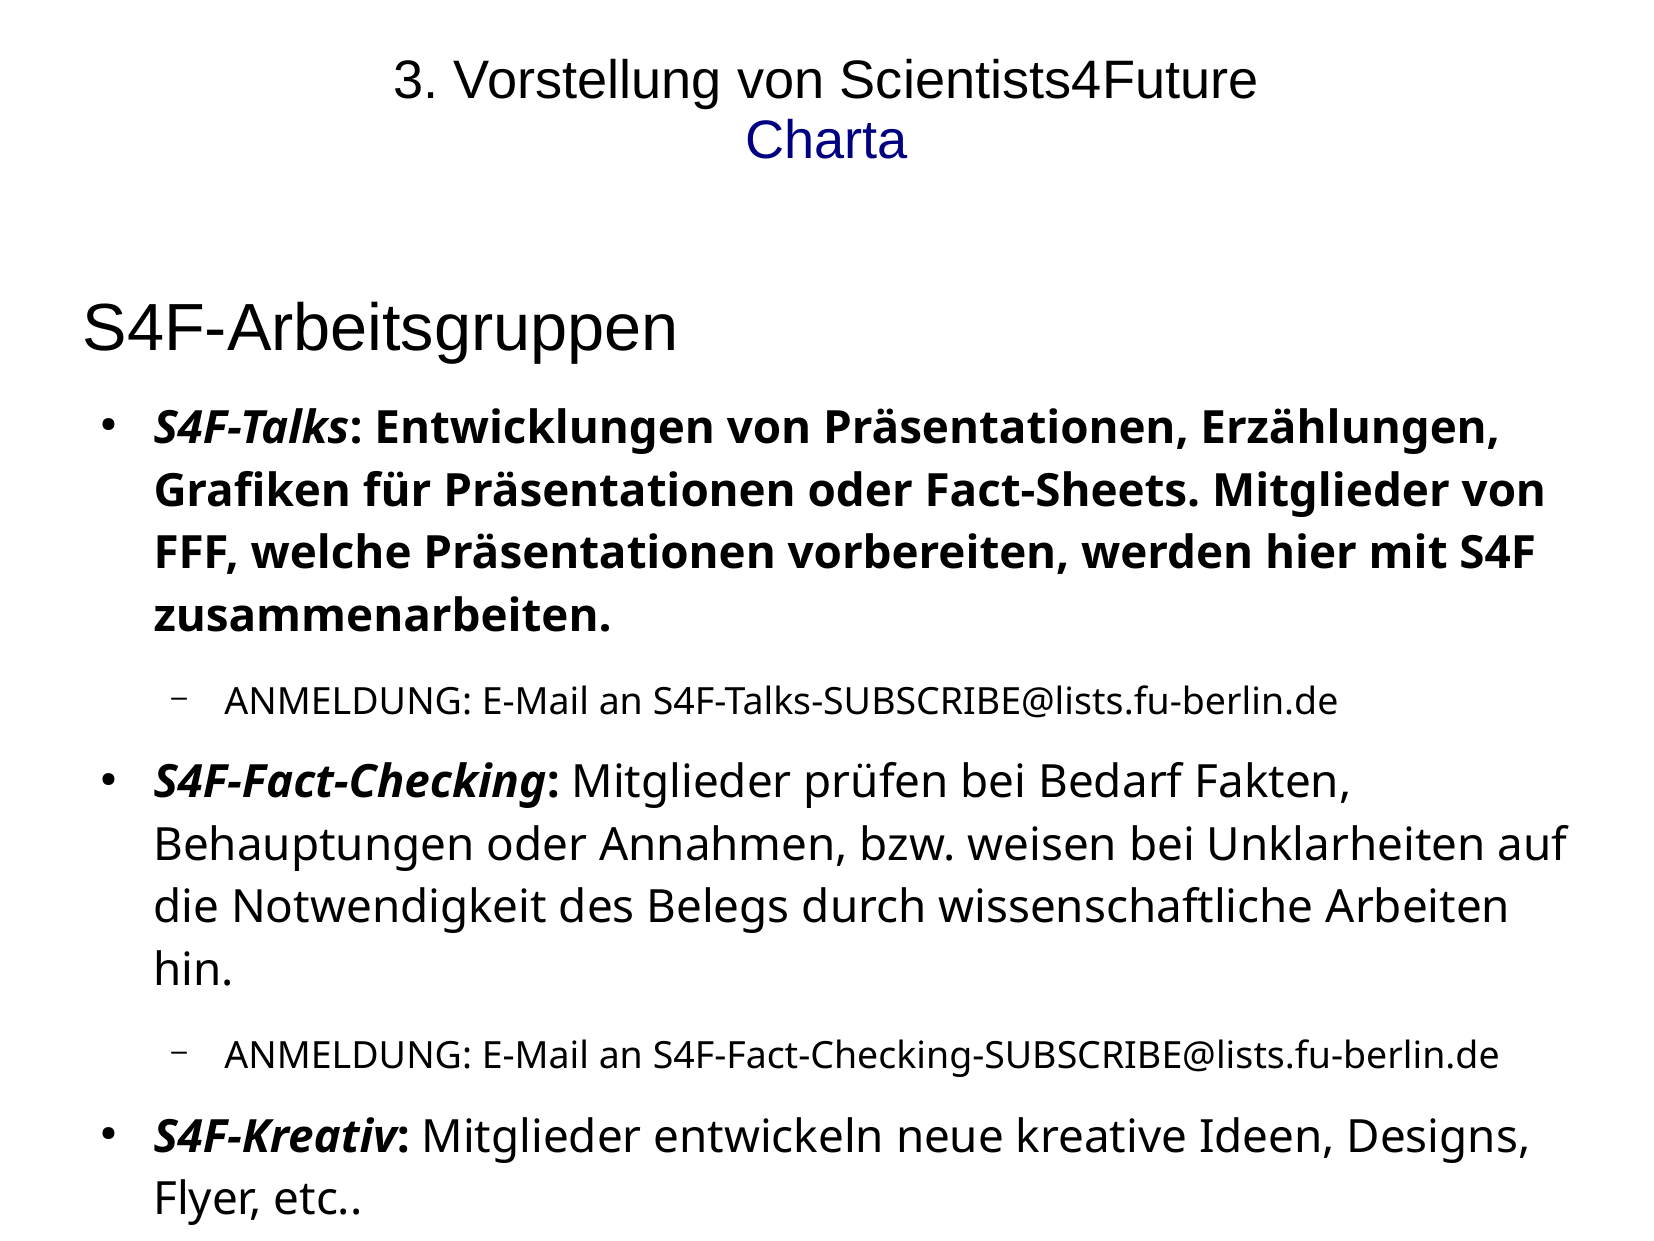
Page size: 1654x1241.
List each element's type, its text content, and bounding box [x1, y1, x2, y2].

title 3. Vorstellung von Scientists4Future Charta [82, 49, 1571, 257]
list S4F-Arbeitsgruppen S4F-Talks: Entwicklungen von Präsentationen, Erzählungen, Grafiken für Präsentationen oder Fact-Sheets. Mitglieder von FFF, welche Präsentationen vorbereiten, werden hier mit S4F zusammenarbeiten. ANMELDUNG: E-Mail an S4F-Talks-SUBSCRIBE@lists.fu-berlin.de S4F-Fact-Checking: Mitglieder prüfen bei Bedarf Fakten, Behauptungen oder Annahmen, bzw. weisen bei Unklarheiten auf die Notwendigkeit des Belegs durch wissenschaftliche Arbeiten hin. ANMELDUNG: E-Mail an S4F-Fact-Checking-SUBSCRIBE@lists.fu-berlin.de S4F-Kreativ: Mitglieder entwickeln neue kreative Ideen, Designs, Flyer, etc.. ANMELDUNG: E-Mail an S4F-Kreativ-SUBSCRIBE@lists.fu-berlin.de [82, 290, 1571, 1118]
